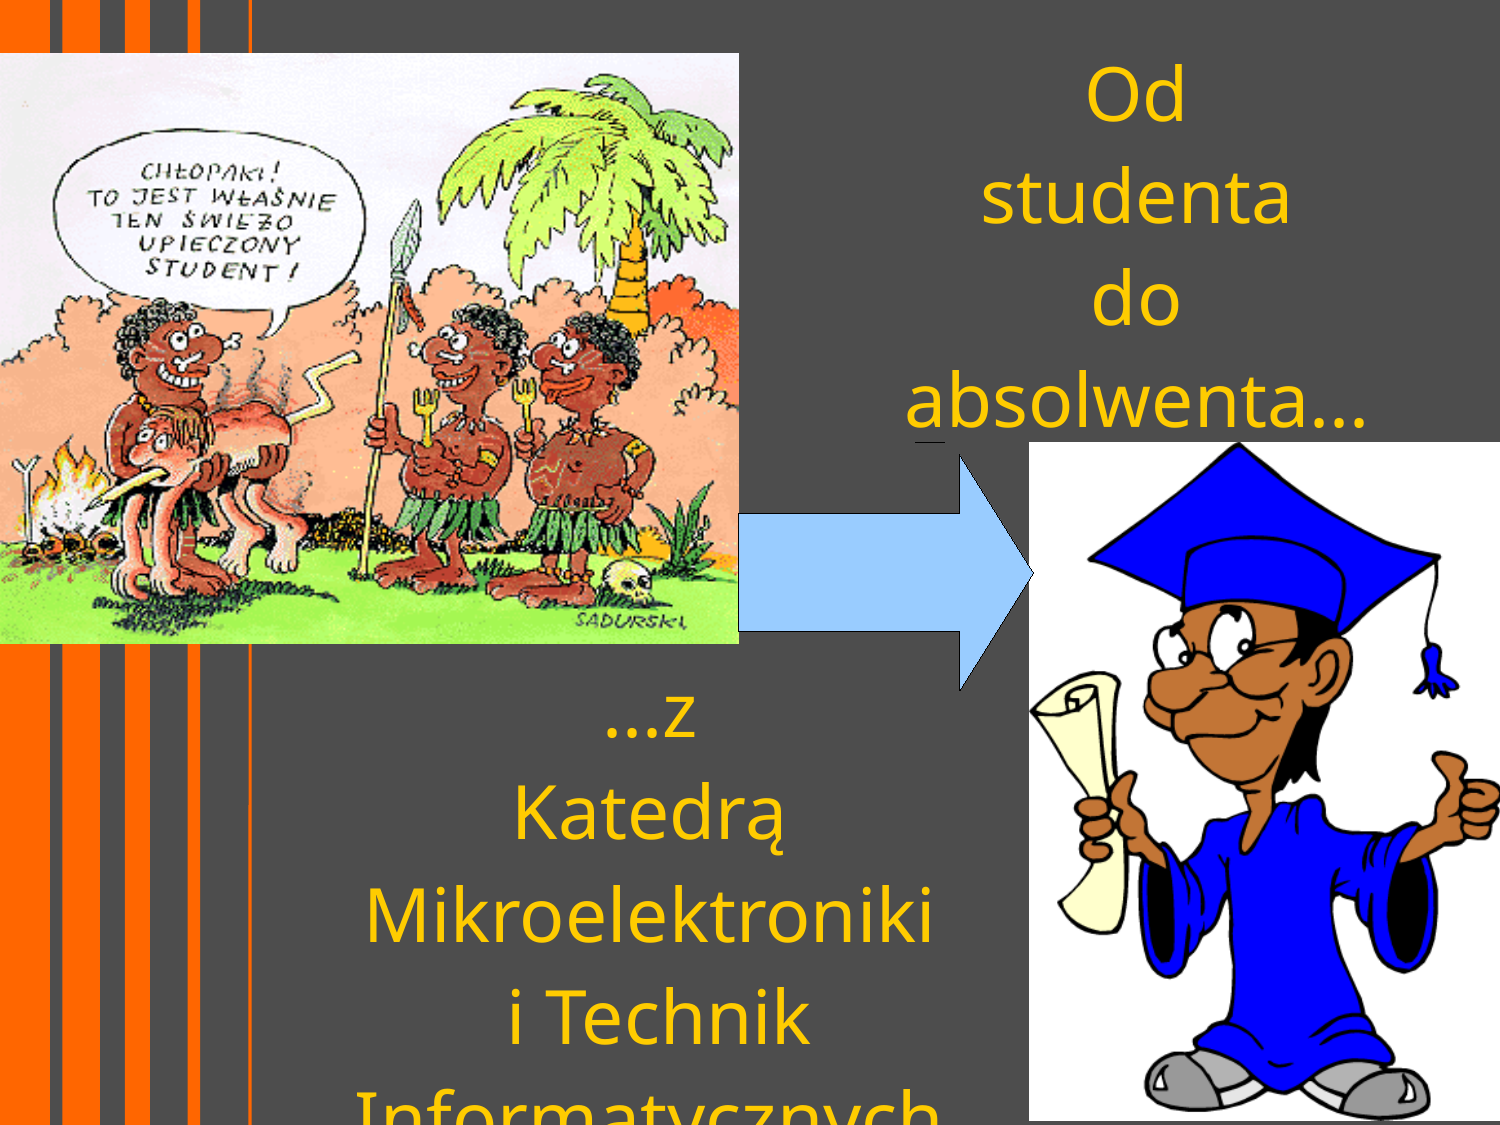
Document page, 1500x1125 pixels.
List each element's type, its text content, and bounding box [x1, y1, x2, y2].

text_box [124, 0, 150, 53]
text_box [62, 0, 100, 53]
text_box [62, 644, 100, 1125]
title ...z Katedrą Mikroelektroniki i Technik Informatycznych [265, 649, 1034, 1122]
picture [0, 53, 739, 644]
text_box [187, 644, 201, 1125]
text_box [187, 0, 201, 53]
text_box [124, 644, 150, 1125]
title Od studenta do absolwenta... [826, 33, 1447, 414]
text_box [0, 644, 50, 1125]
picture [1029, 442, 1500, 1121]
text_box [738, 454, 1034, 649]
text_box [0, 0, 50, 53]
